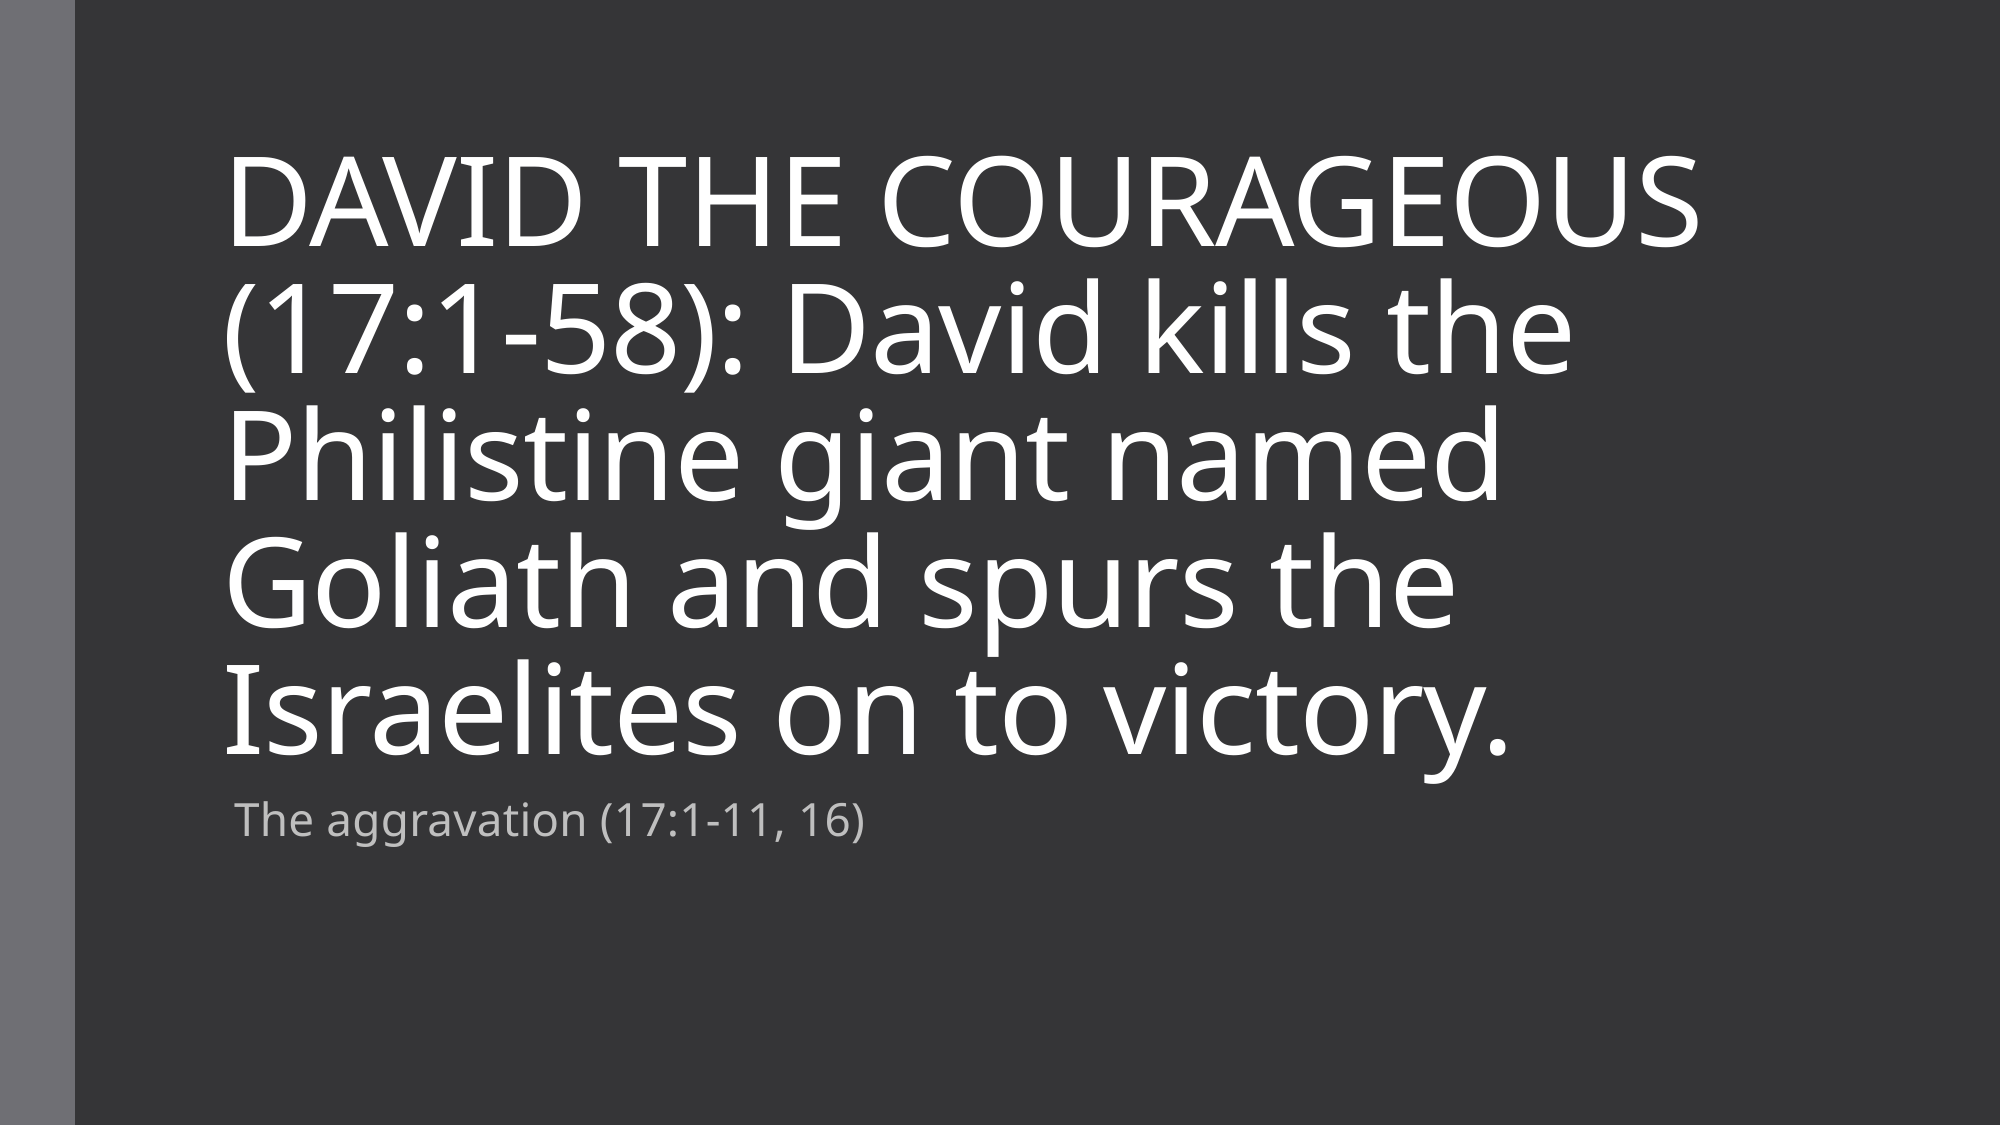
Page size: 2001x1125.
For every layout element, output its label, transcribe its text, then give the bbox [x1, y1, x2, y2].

title DAVID THE COURAGEOUS (17:1-58): David kills the Philistine giant named Goliath and spurs the Israelites on to victory. [206, 124, 1752, 787]
subtitle The aggravation (17:1-11, 16) [206, 787, 1752, 1066]
